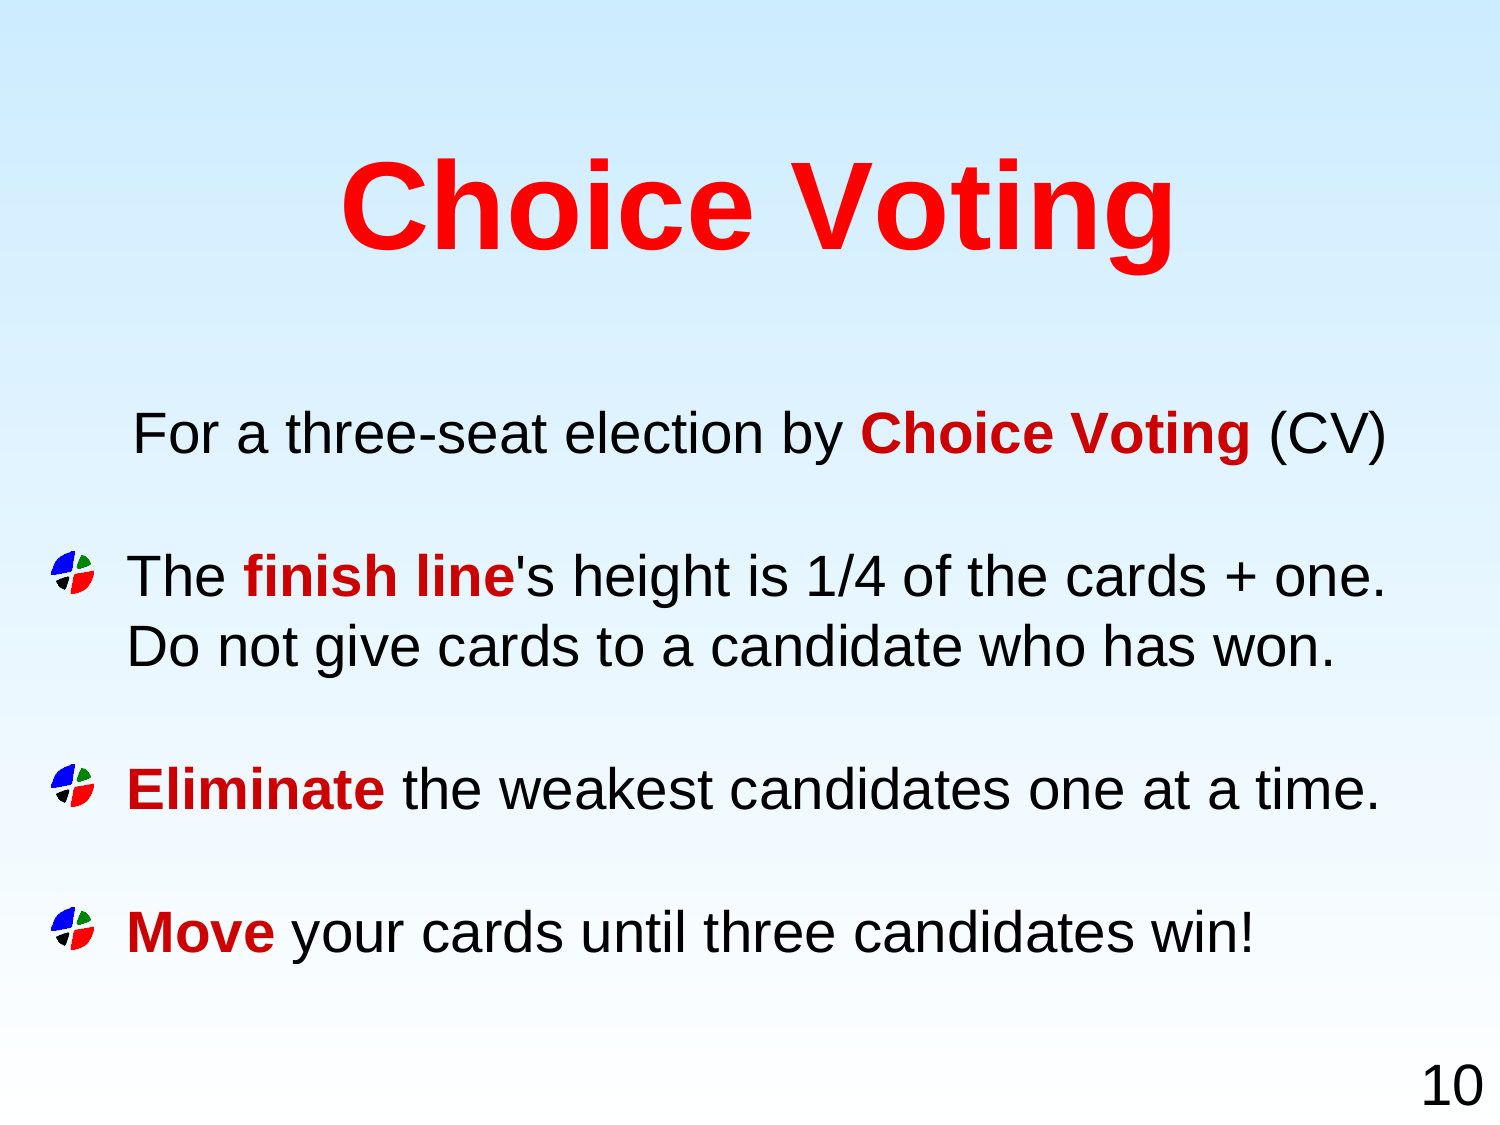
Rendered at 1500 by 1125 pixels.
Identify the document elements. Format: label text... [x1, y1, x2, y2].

picture [51, 551, 94, 594]
text_box 5 [1400, 1039, 1500, 1125]
picture [51, 907, 94, 950]
text_box For a three-seat election by Choice Voting (CV) The finish line's height is 1/4 of the cards + one. Do not give cards to a candidate who has won. Eliminate the weakest candidates one at a time. Move your cards until three candidates win! [0, 387, 1500, 972]
picture [51, 764, 94, 807]
title Choice Voting [0, 112, 1500, 300]
